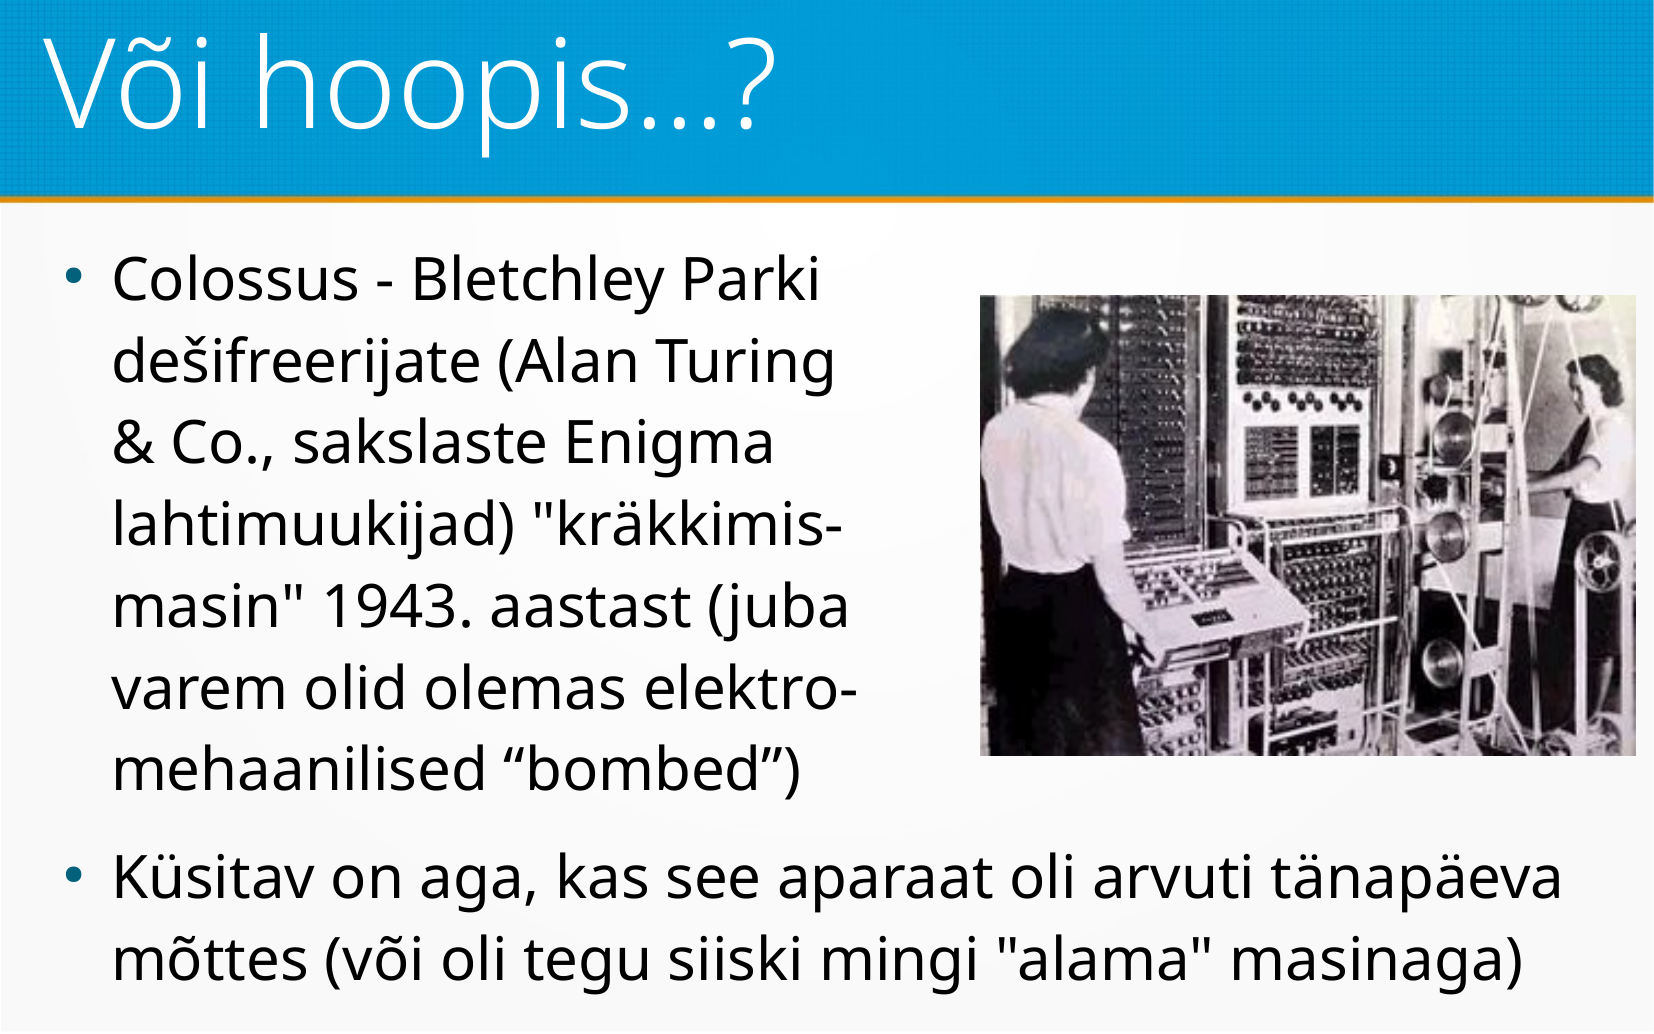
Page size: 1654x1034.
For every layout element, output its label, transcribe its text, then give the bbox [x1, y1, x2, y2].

title Või hoopis...? [43, 0, 1619, 166]
picture [0, 195, 1654, 1034]
list Colossus - Bletchley Parki dešifreerijate (Alan Turing & Co., sakslaste Enigma lahtimuukijad) "kräkkimis- masin" 1943. aastast (juba varem olid olemas elektro- mehaanilised “bombed”) Küsitav on aga, kas see aparaat oli arvuti tänapäeva mõttes (või oli tegu siiski mingi "alama" masinaga) [47, 236, 1607, 1002]
